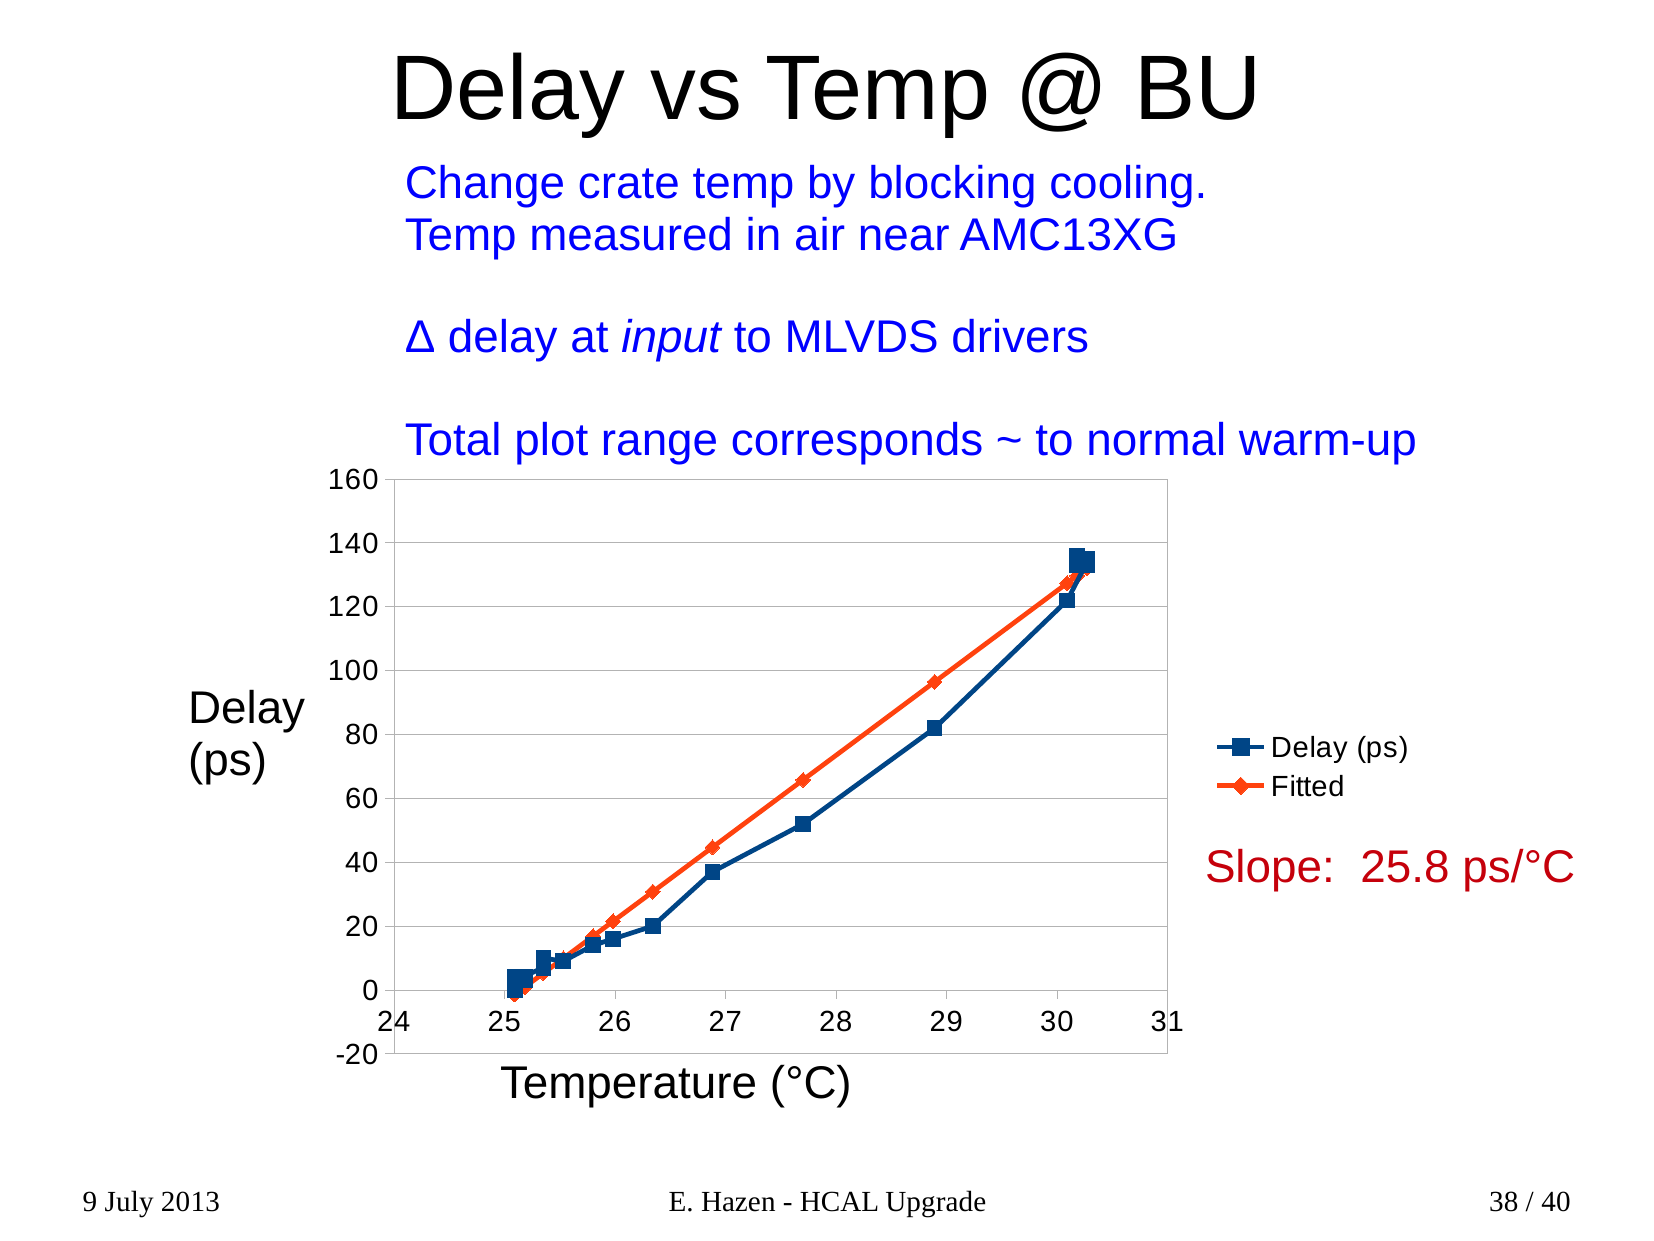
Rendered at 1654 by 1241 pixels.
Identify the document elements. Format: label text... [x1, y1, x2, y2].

text_box Slope: 25.8 ps/°C [1190, 833, 1591, 901]
title Delay vs Temp @ BU [82, 15, 1571, 161]
text_box Temperature (°C) [485, 1050, 867, 1117]
chart [305, 450, 1431, 1084]
text_box Change crate temp by blocking cooling. Temp measured in air near AMC13XG Δ delay at input to MLVDS drivers Total plot range corresponds ~ to normal warm-up [390, 150, 1433, 473]
text_box Delay (ps) [173, 675, 321, 793]
